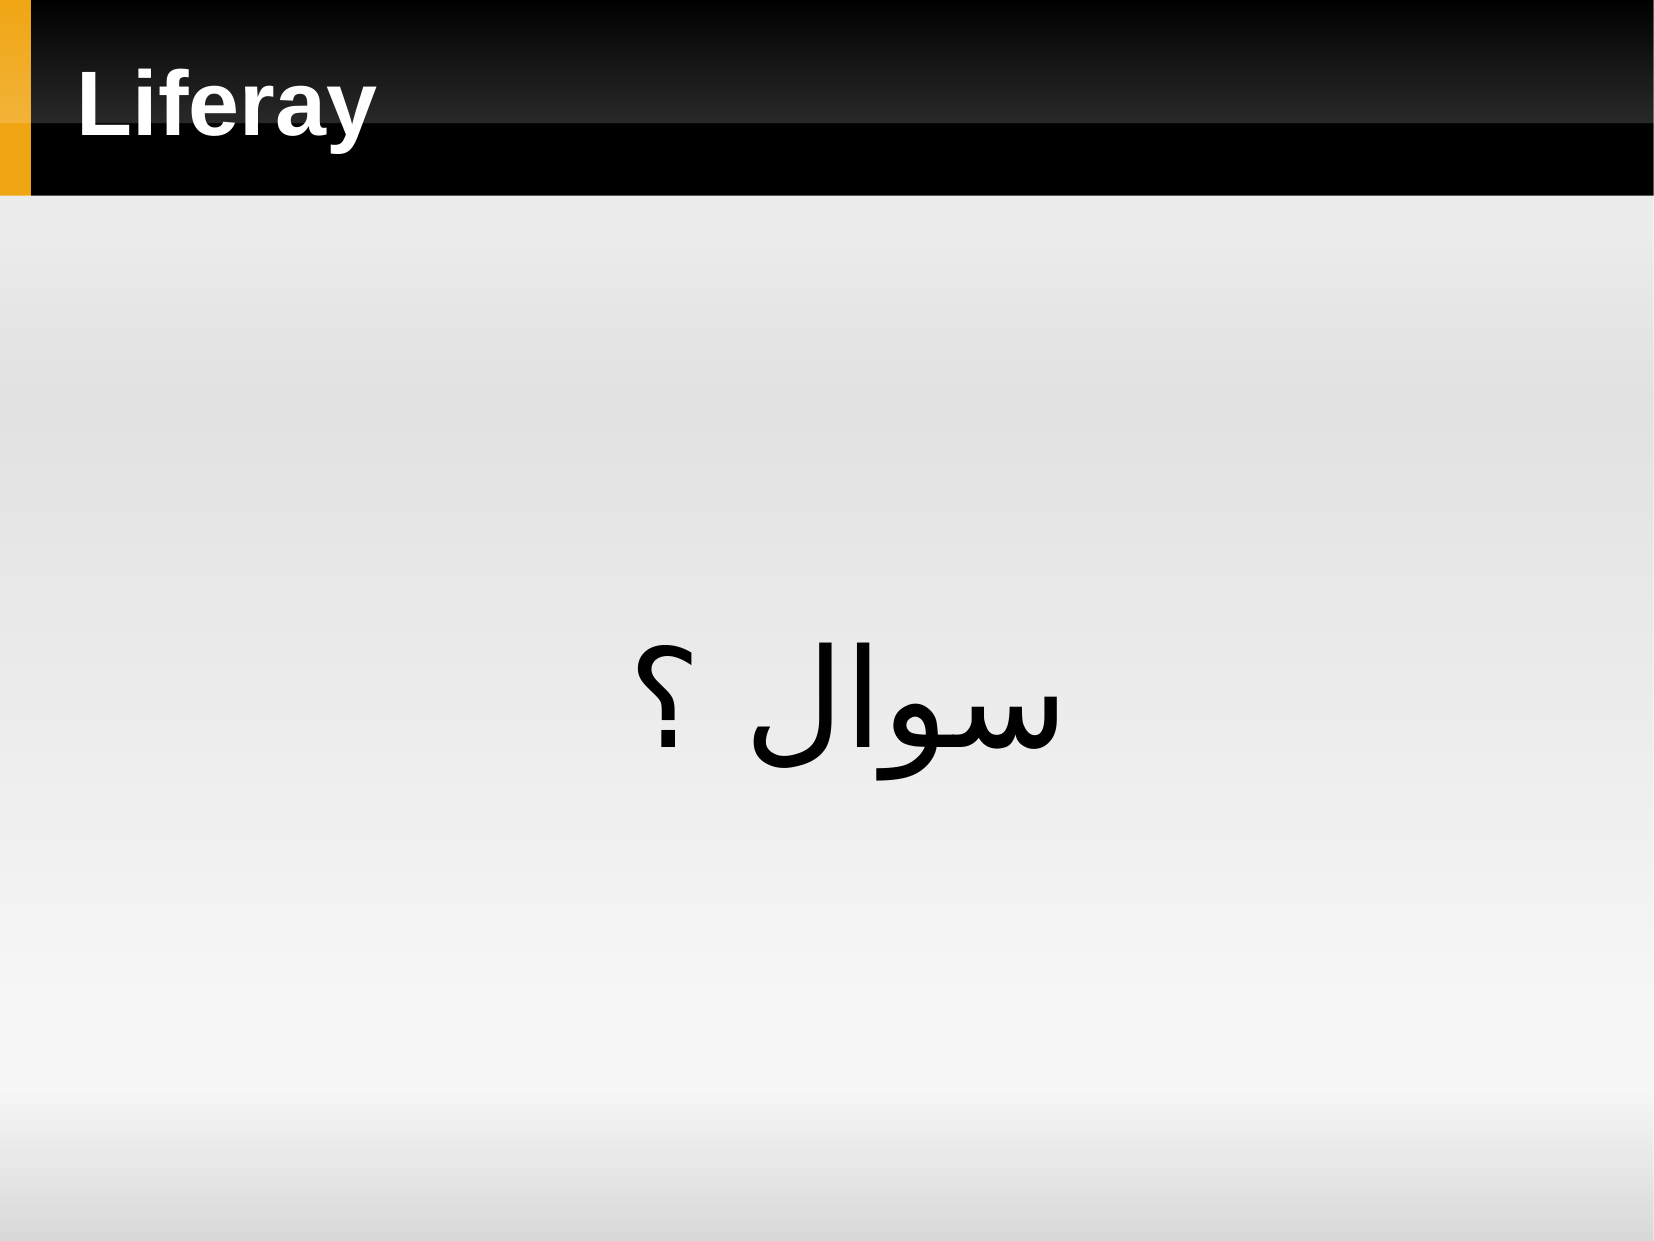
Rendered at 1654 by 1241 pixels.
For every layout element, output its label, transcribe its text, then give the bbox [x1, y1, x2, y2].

subtitle سوال ؟ [82, 297, 1571, 1102]
title Liferay [76, 7, 1565, 200]
picture [0, 0, 1654, 1241]
